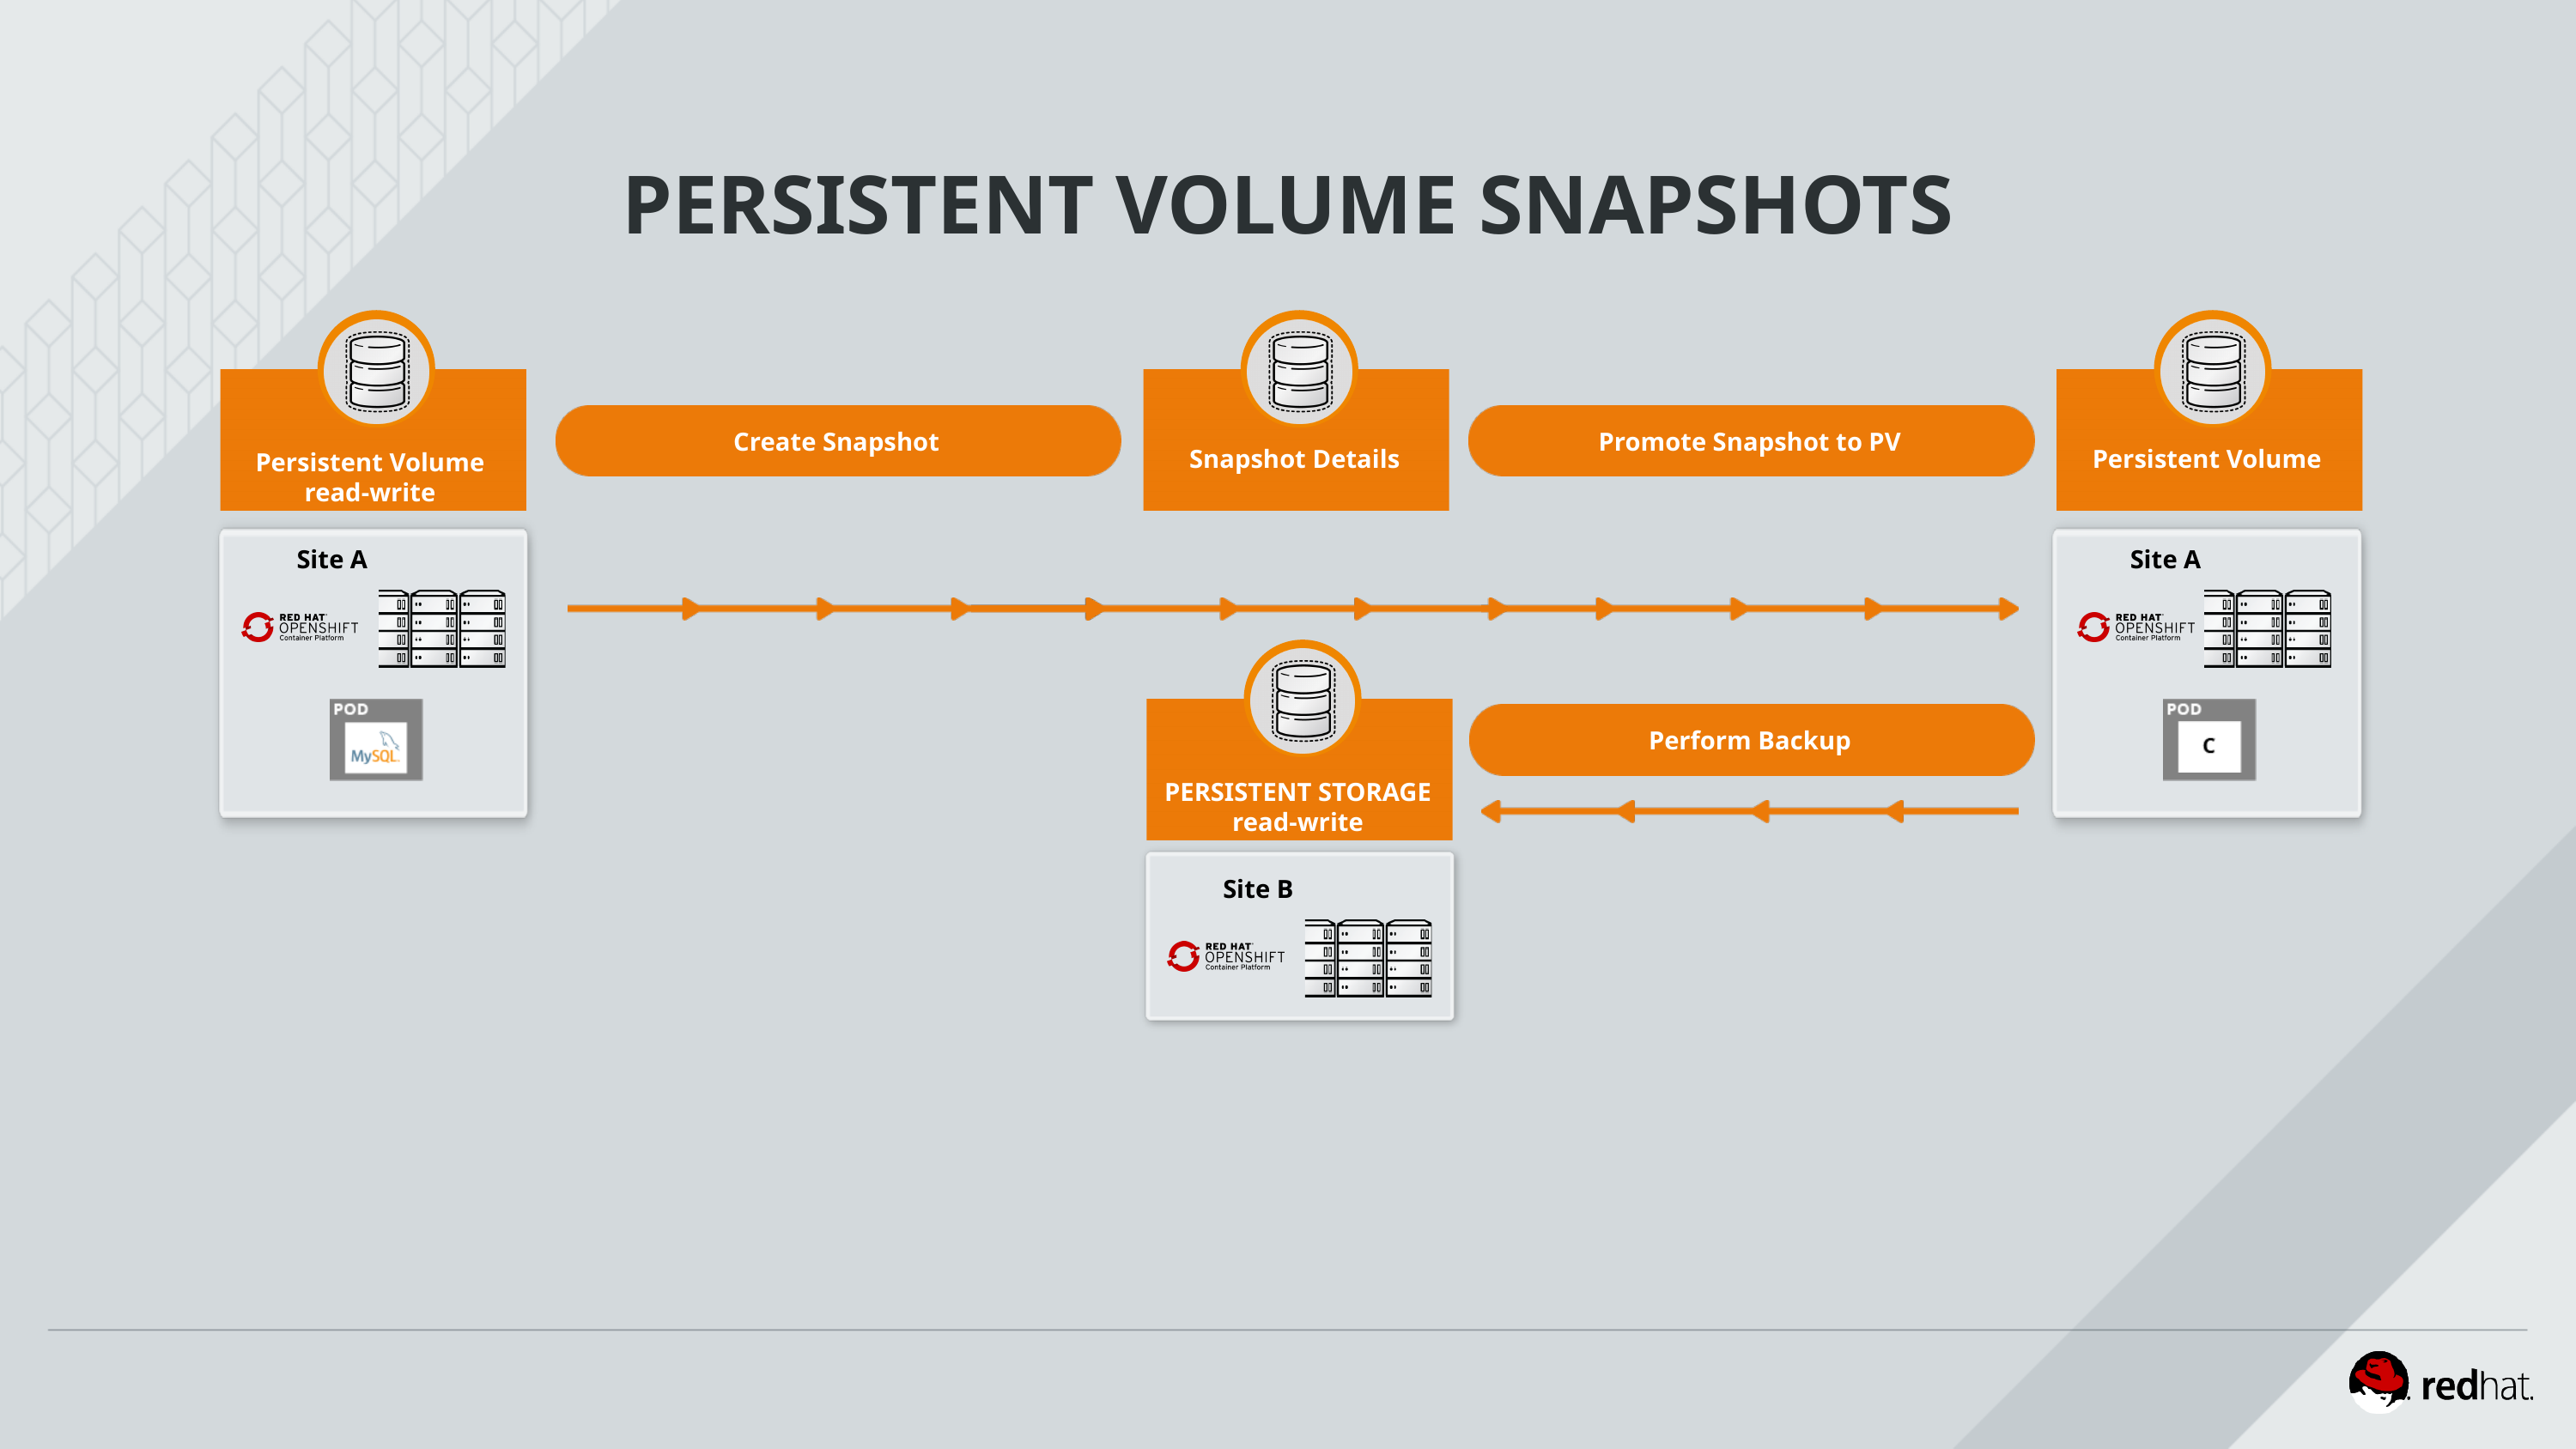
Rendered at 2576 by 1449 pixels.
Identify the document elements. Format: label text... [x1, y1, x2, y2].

picture [0, 0, 2576, 1449]
text_box [317, 343, 324, 396]
text_box Create Snapshot [553, 415, 1120, 467]
text_box [429, 343, 435, 395]
text_box [2192, 424, 2233, 428]
text_box Promote Snapshot to PV [1467, 415, 2032, 467]
text_box Site B [1210, 865, 1395, 912]
text_box [1352, 343, 1358, 395]
text_box [344, 310, 409, 319]
text_box [355, 424, 397, 428]
text_box [1282, 754, 1323, 758]
text_box [1243, 671, 1250, 725]
text_box [1240, 343, 1247, 396]
text_box [1279, 424, 1320, 428]
text_box [1267, 310, 1332, 319]
text_box PERSISTENT STORAGE read-write [1053, 763, 1543, 830]
text_box [2181, 310, 2245, 319]
text_box Perform Backup [1467, 713, 2033, 767]
text_box Site A [2117, 536, 2303, 582]
text_box Site A [283, 536, 470, 582]
text_box Persistent Volume read-write [125, 433, 615, 500]
text_box [1272, 640, 1334, 648]
text_box Persistent Volume [1962, 430, 2452, 497]
text_box [2154, 342, 2160, 396]
text_box PERSISTENT VOLUME SNAPSHOTS [95, 140, 2481, 272]
text_box [2265, 342, 2272, 396]
text_box [1355, 671, 1362, 725]
text_box Snapshot Details [1050, 430, 1540, 498]
